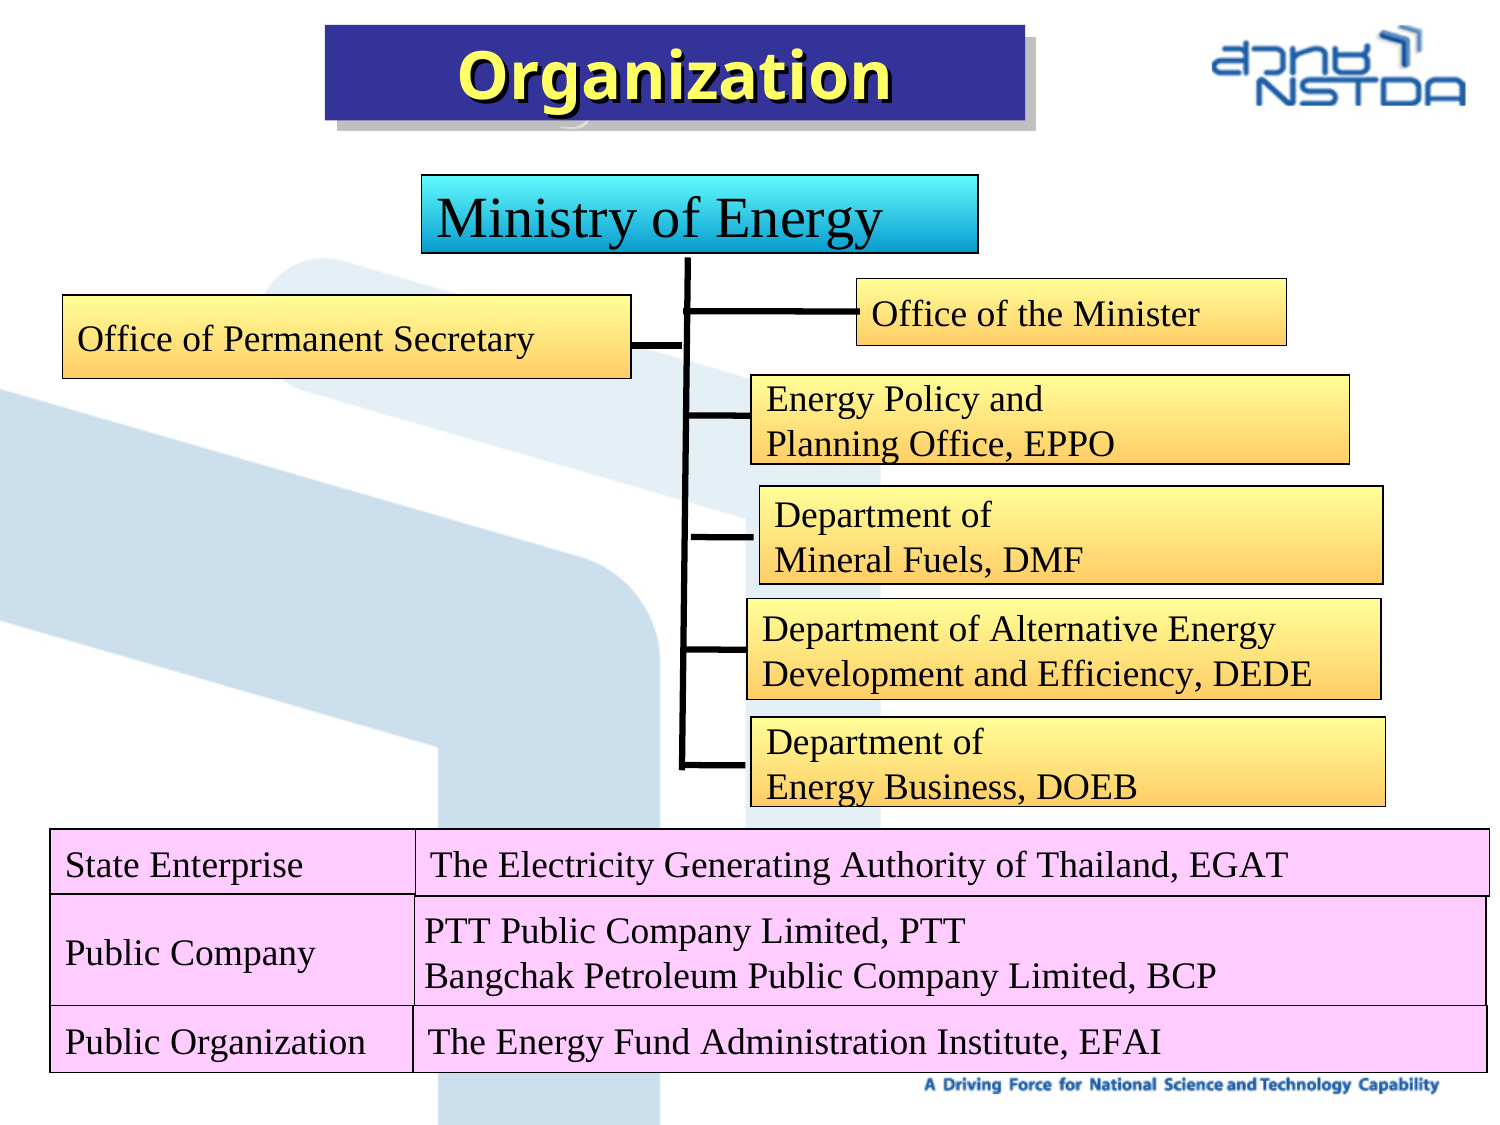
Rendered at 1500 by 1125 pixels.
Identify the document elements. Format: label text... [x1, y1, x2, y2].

text_box Office of Permanent Secretary [62, 295, 631, 379]
text_box Ministry of Energy [421, 174, 979, 254]
text_box State Enterprise [49, 828, 415, 894]
picture [0, 0, 1500, 1125]
text_box Department of Mineral Fuels, DMF [759, 485, 1384, 585]
text_box PTT Public Company Limited, PTT Bangchak Petroleum Public Company Limited, BCP [415, 896, 1487, 1005]
text_box Department of Alternative Energy Development and Efficiency, DEDE [747, 598, 1381, 700]
text_box The Energy Fund Administration Institute, EFAI [412, 1005, 1488, 1073]
text_box Organization [324, 24, 1026, 121]
text_box The Electricity Generating Authority of Thailand, EGAT [415, 828, 1490, 896]
text_box Energy Policy and Planning Office, EPPO [751, 374, 1350, 464]
text_box Public Company [49, 894, 415, 1005]
text_box Office of the Minister [856, 278, 1287, 346]
text_box Public Organization [49, 1005, 412, 1073]
text_box Department of Energy Business, DOEB [751, 716, 1386, 807]
